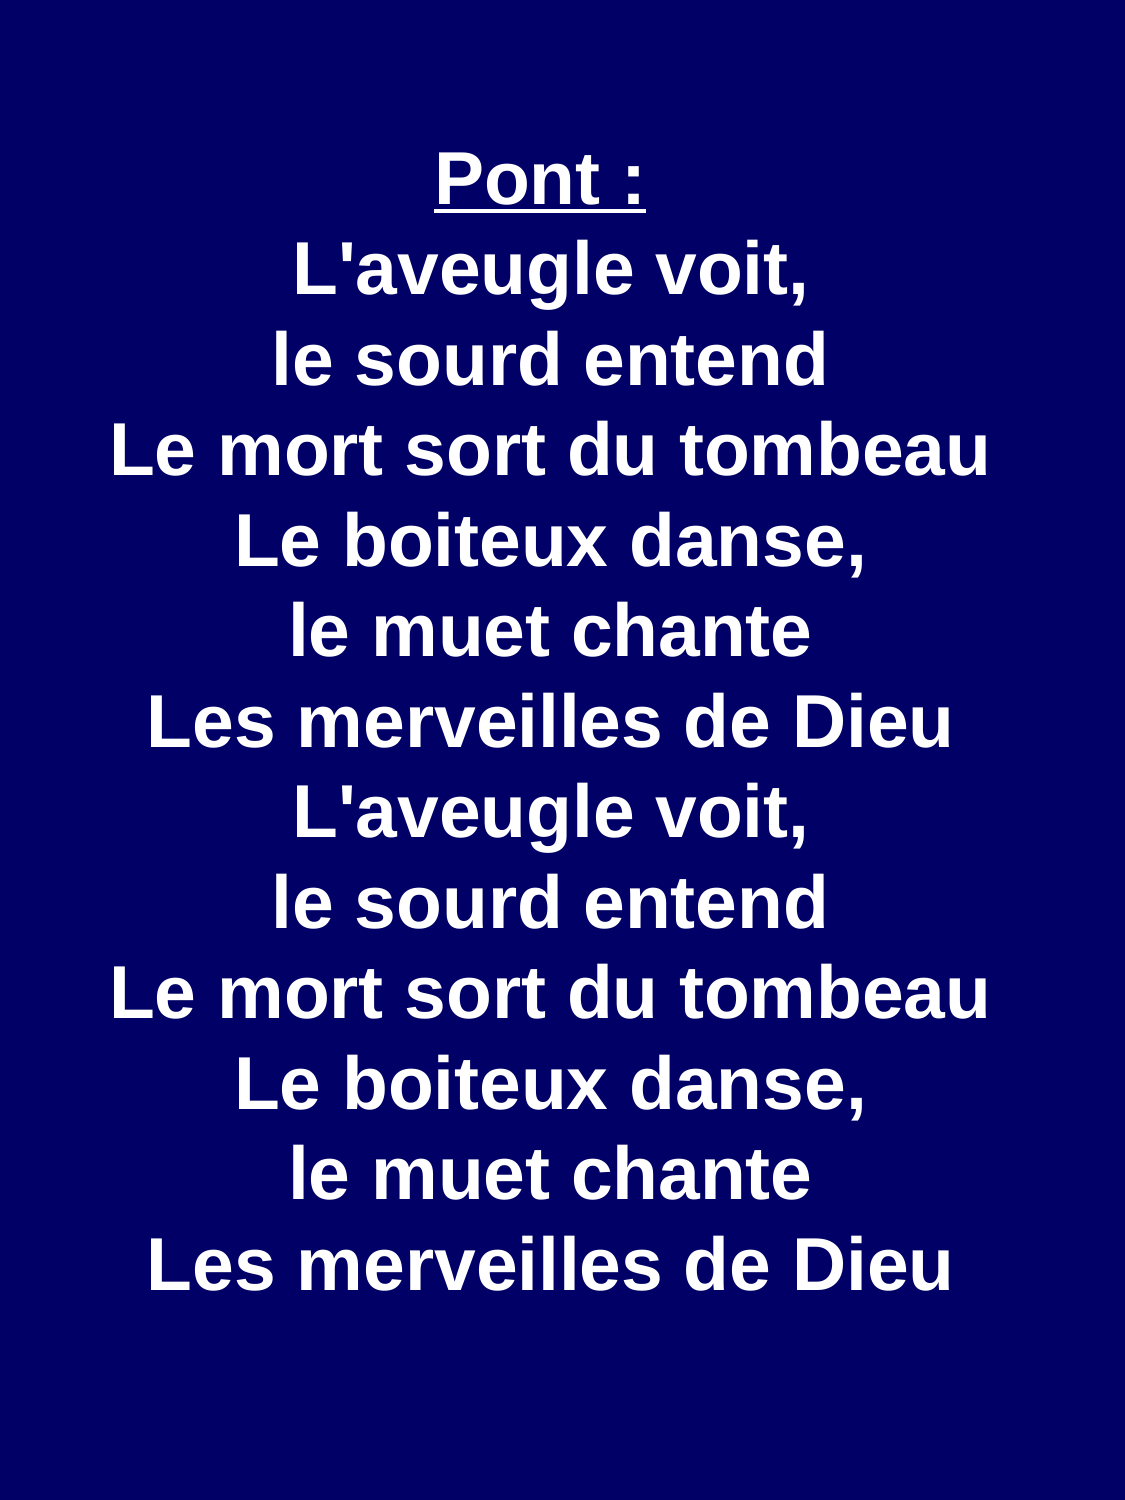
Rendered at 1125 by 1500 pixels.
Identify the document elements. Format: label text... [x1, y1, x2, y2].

text_box Pont : L'aveugle voit, le sourd entend Le mort sort du tombeau Le boiteux danse, le muet chante Les merveilles de Dieu L'aveugle voit, le sourd entend Le mort sort du tombeau Le boiteux danse, le muet chante Les merveilles de Dieu [94, 121, 1008, 1404]
